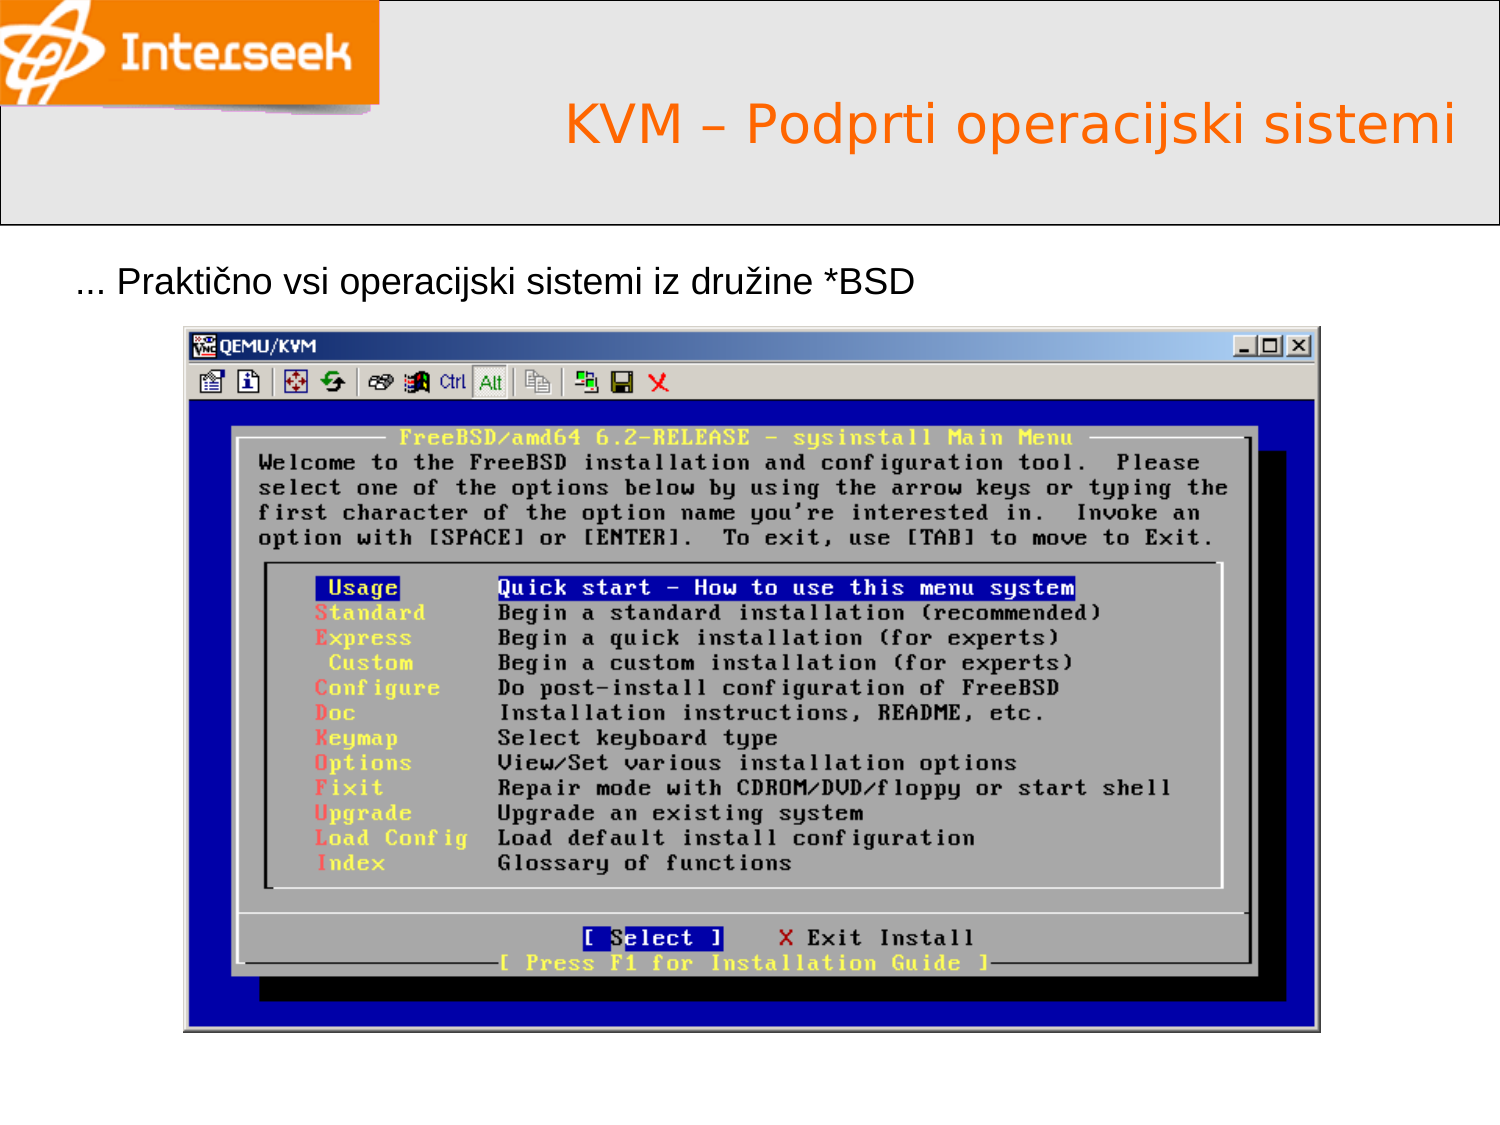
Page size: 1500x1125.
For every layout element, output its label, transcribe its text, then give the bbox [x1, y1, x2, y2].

picture [183, 326, 1321, 1033]
text_box [0, 0, 1500, 225]
picture [0, 0, 410, 120]
list ... Praktično vsi operacijski sistemi iz družine *BSD [75, 263, 1425, 1006]
title KVM – Podprti operacijski sistemi [430, 31, 1459, 220]
